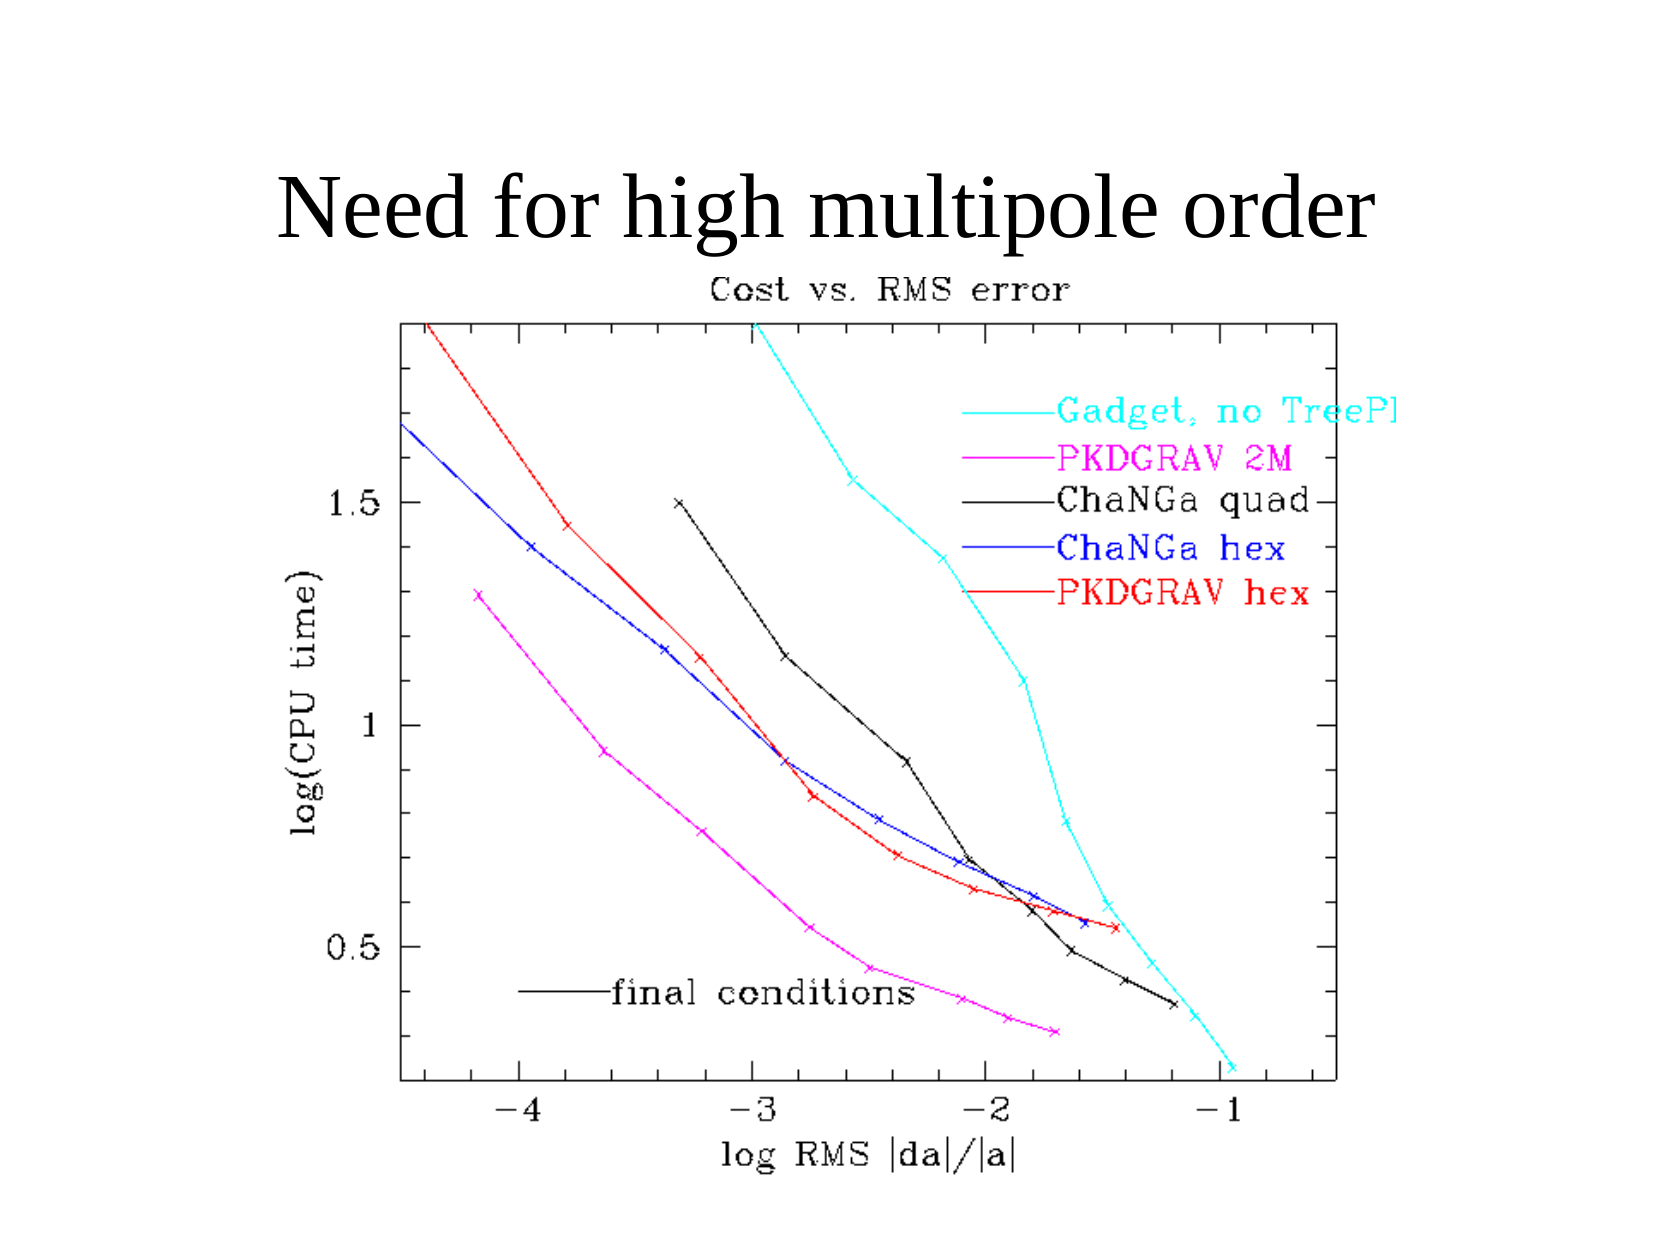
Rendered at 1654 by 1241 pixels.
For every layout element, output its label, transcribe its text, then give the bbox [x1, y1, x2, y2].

picture [282, 277, 1396, 1178]
title Need for high multipole order [121, 102, 1534, 310]
